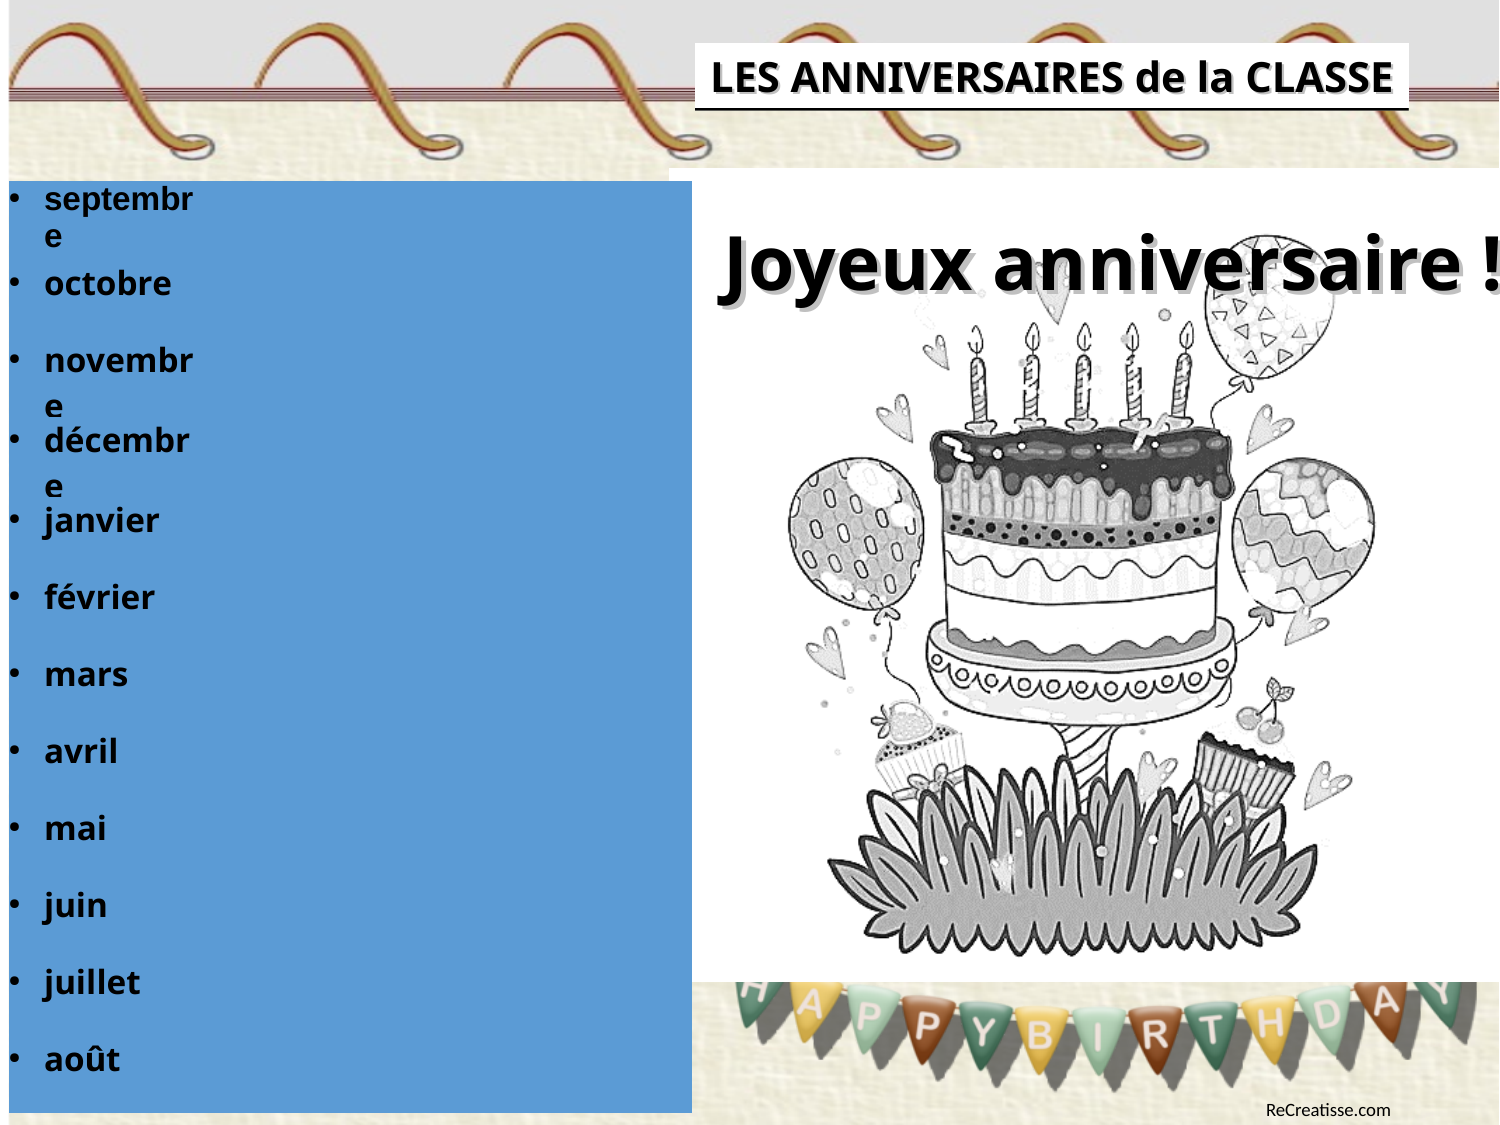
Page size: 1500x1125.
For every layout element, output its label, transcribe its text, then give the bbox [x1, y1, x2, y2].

table_cell mars [9, 651, 208, 728]
table_cell juillet [9, 959, 208, 1036]
table_cell [208, 417, 692, 497]
table_cell décembre [9, 417, 208, 497]
table_cell janvier [9, 497, 208, 574]
table_cell [208, 260, 692, 337]
text_box LES ANNIVERSAIRES de la CLASSE [695, 43, 1409, 108]
table_cell février [9, 574, 208, 651]
table_cell août [9, 1036, 208, 1113]
table_header septembre [9, 181, 208, 260]
table_cell mai [9, 805, 208, 882]
table_cell [208, 959, 692, 1036]
table_cell [208, 882, 692, 959]
table_cell [208, 1036, 692, 1113]
table_cell [208, 337, 692, 417]
table_cell octobre [9, 260, 208, 337]
text_box Joyeux anniversaire ! [709, 208, 1500, 313]
table_cell [208, 805, 692, 882]
table_cell juin [9, 882, 208, 959]
text_box ReCreatisse.com [1251, 1091, 1406, 1125]
table_cell [208, 728, 692, 805]
table_cell [208, 651, 692, 728]
table_cell [208, 574, 692, 651]
picture [8, 0, 1500, 1125]
table_cell [208, 497, 692, 574]
table_cell novembre [9, 337, 208, 417]
table_header [208, 181, 692, 260]
table_cell avril [9, 728, 208, 805]
